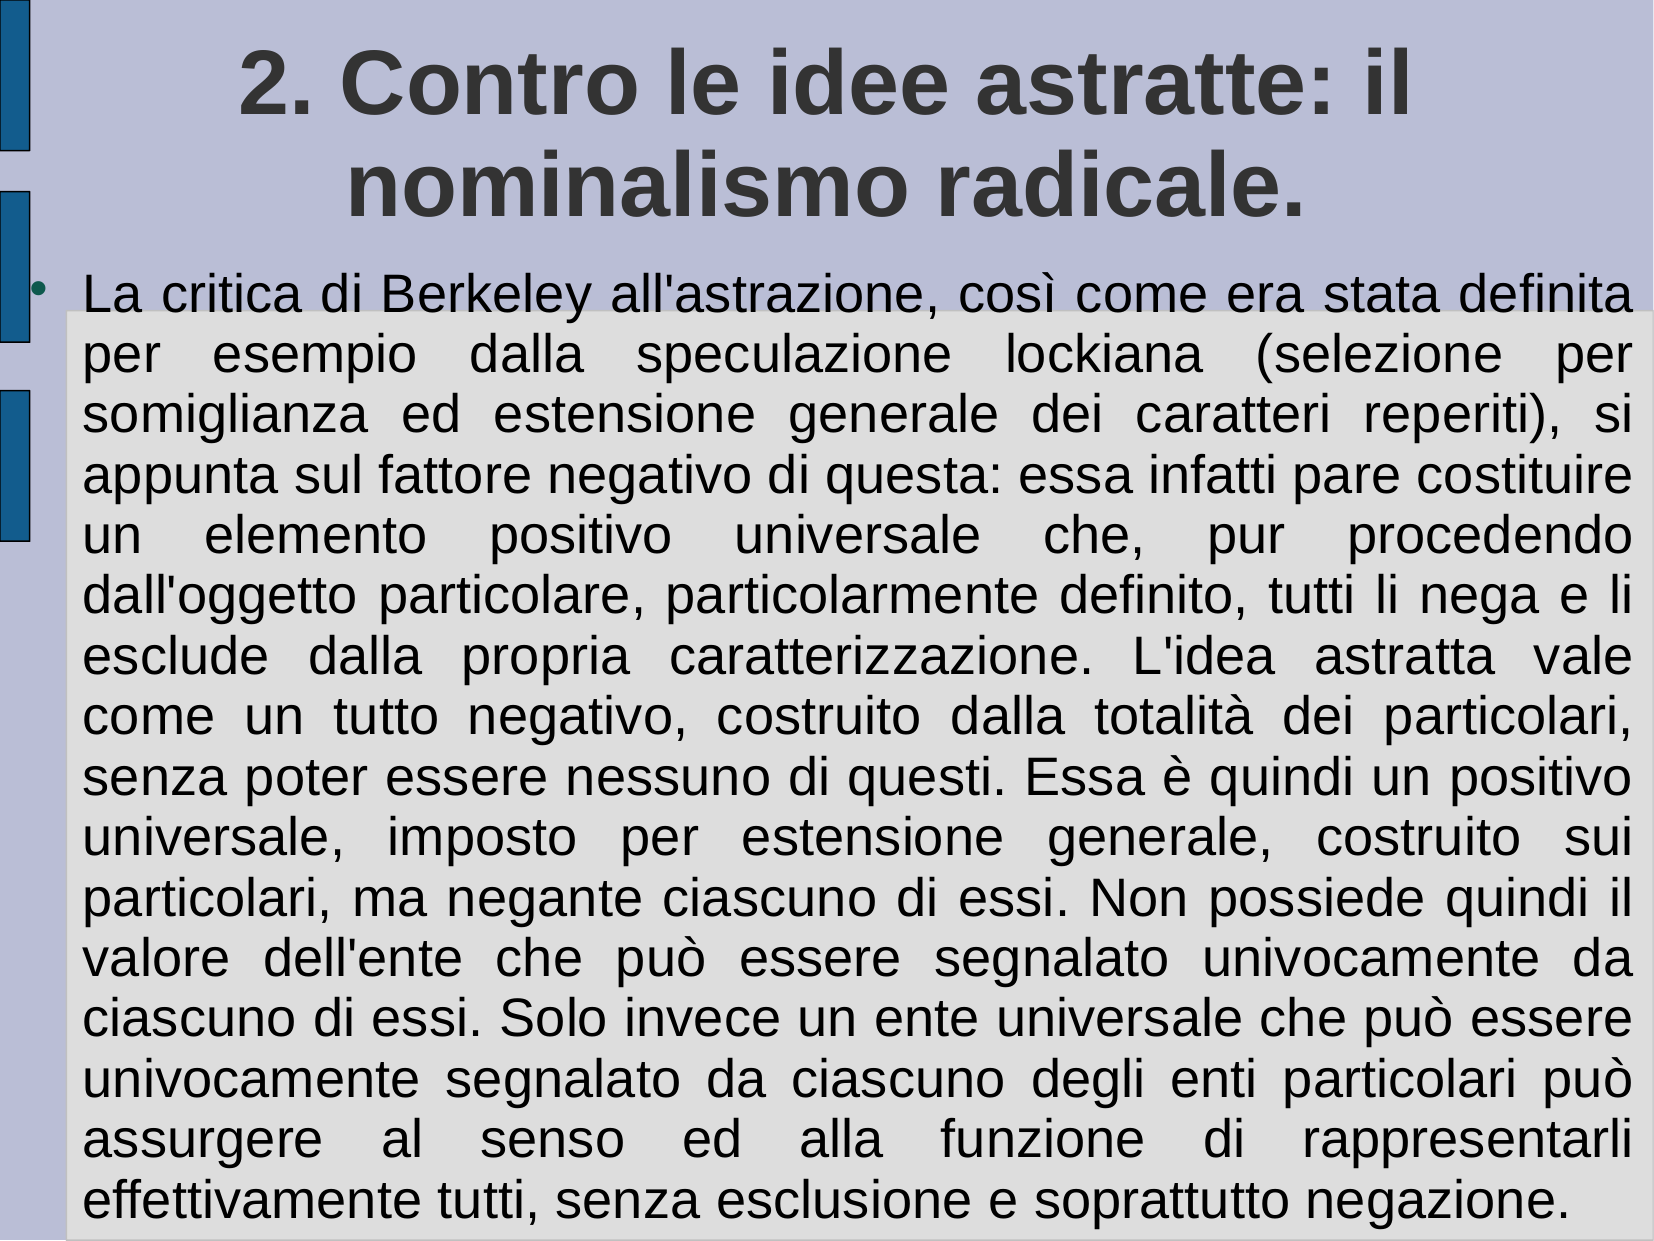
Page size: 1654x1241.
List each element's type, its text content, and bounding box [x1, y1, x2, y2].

title 2. Contro le idee astratte: il nominalismo radicale. [59, 26, 1595, 237]
list La critica di Berkeley all'astrazione, così come era stata definita per esempio dalla speculazione lockiana (selezione per somiglianza ed estensione generale dei caratteri reperiti), si appunta sul fattore negativo di questa: essa infatti pare costituire un elemento positivo universale che, pur procedendo dall'oggetto particolare, particolarmente definito, tutti li nega e li esclude dalla propria caratterizzazione. L'idea astratta vale come un tutto negativo, costruito dalla totalità dei particolari, senza poter essere nessuno di questi. Essa è quindi un positivo universale, imposto per estensione generale, costruito sui particolari, ma negante ciascuno di essi. Non possiede quindi il valore dell'ente che può essere segnalato univocamente da ciascuno di essi. Solo invece un ente universale che può essere univocamente segnalato da ciascuno degli enti particolari può assurgere al senso ed alla funzione di rappresentarli effettivamente tutti, senza esclusione e soprattutto negazione. [11, 259, 1636, 1231]
